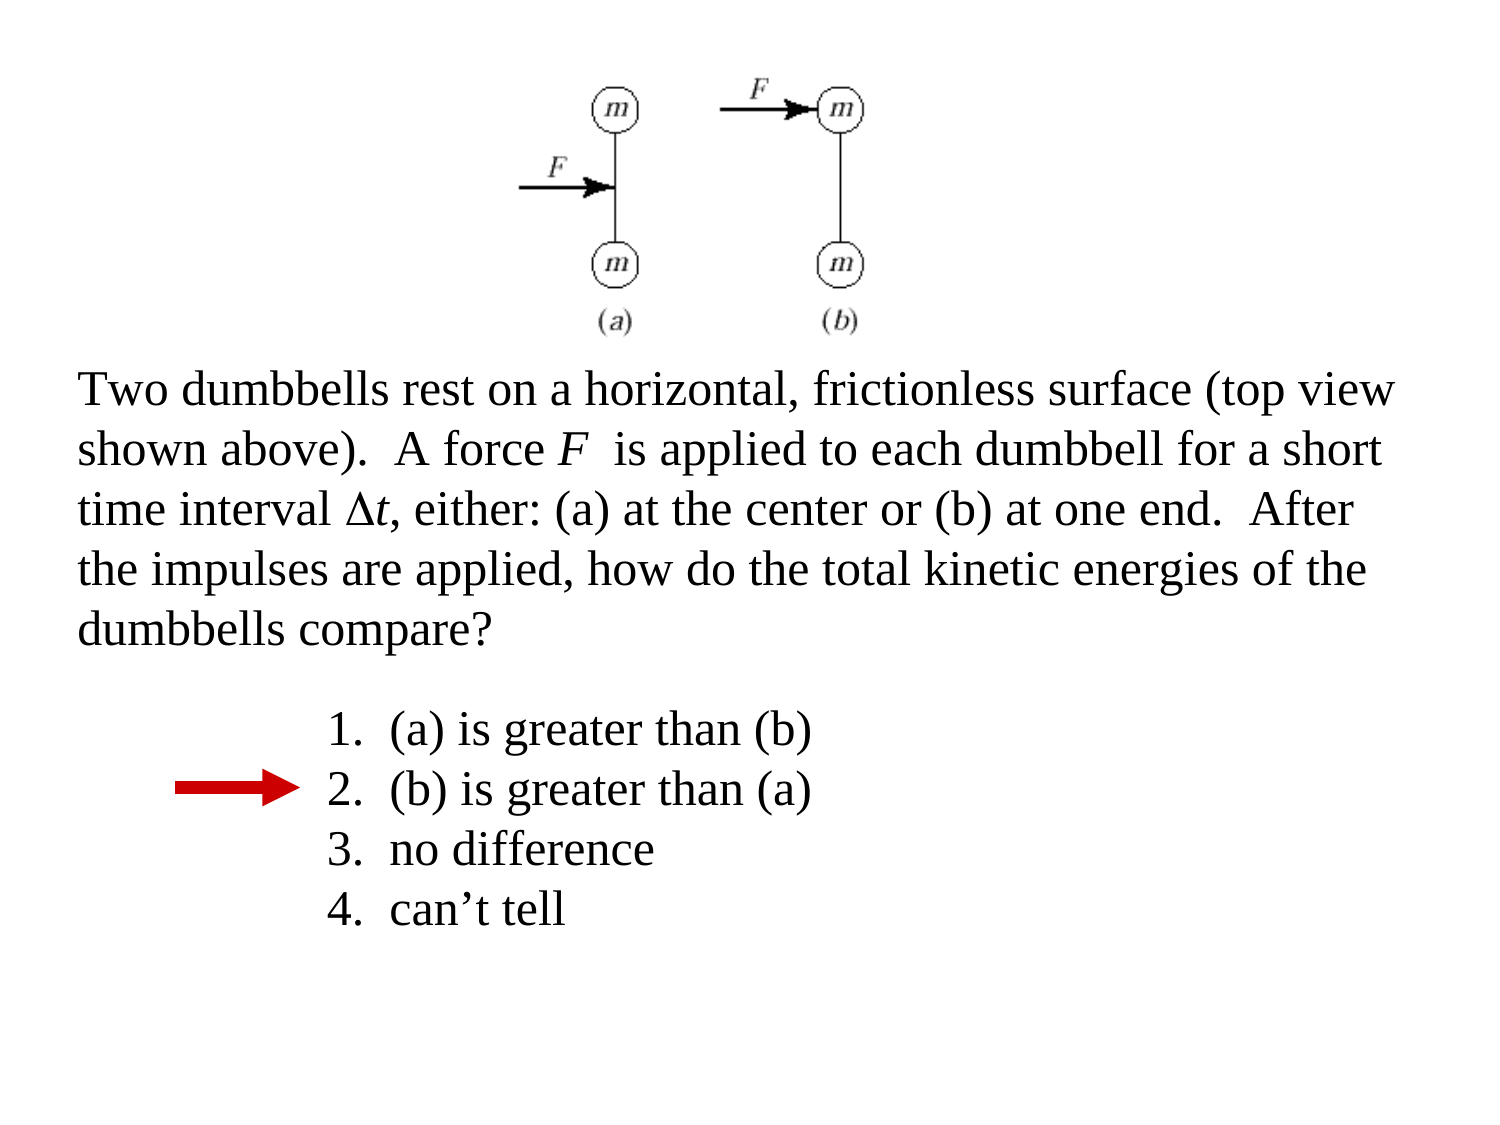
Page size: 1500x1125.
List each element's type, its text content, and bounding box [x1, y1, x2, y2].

text_box 1. (a) is greater than (b) 2. (b) is greater than (a) 3. no difference 4. can’t tell [162, 687, 828, 943]
text_box Two dumbbells rest on a horizontal, frictionless surface (top view shown above). A force F is applied to each dumbbell for a short time interval Δt, either: (a) at the center or (b) at one end. After the impulses are applied, how do the total kinetic energies of the dumbbells compare? [62, 347, 1426, 664]
picture [450, 49, 963, 347]
